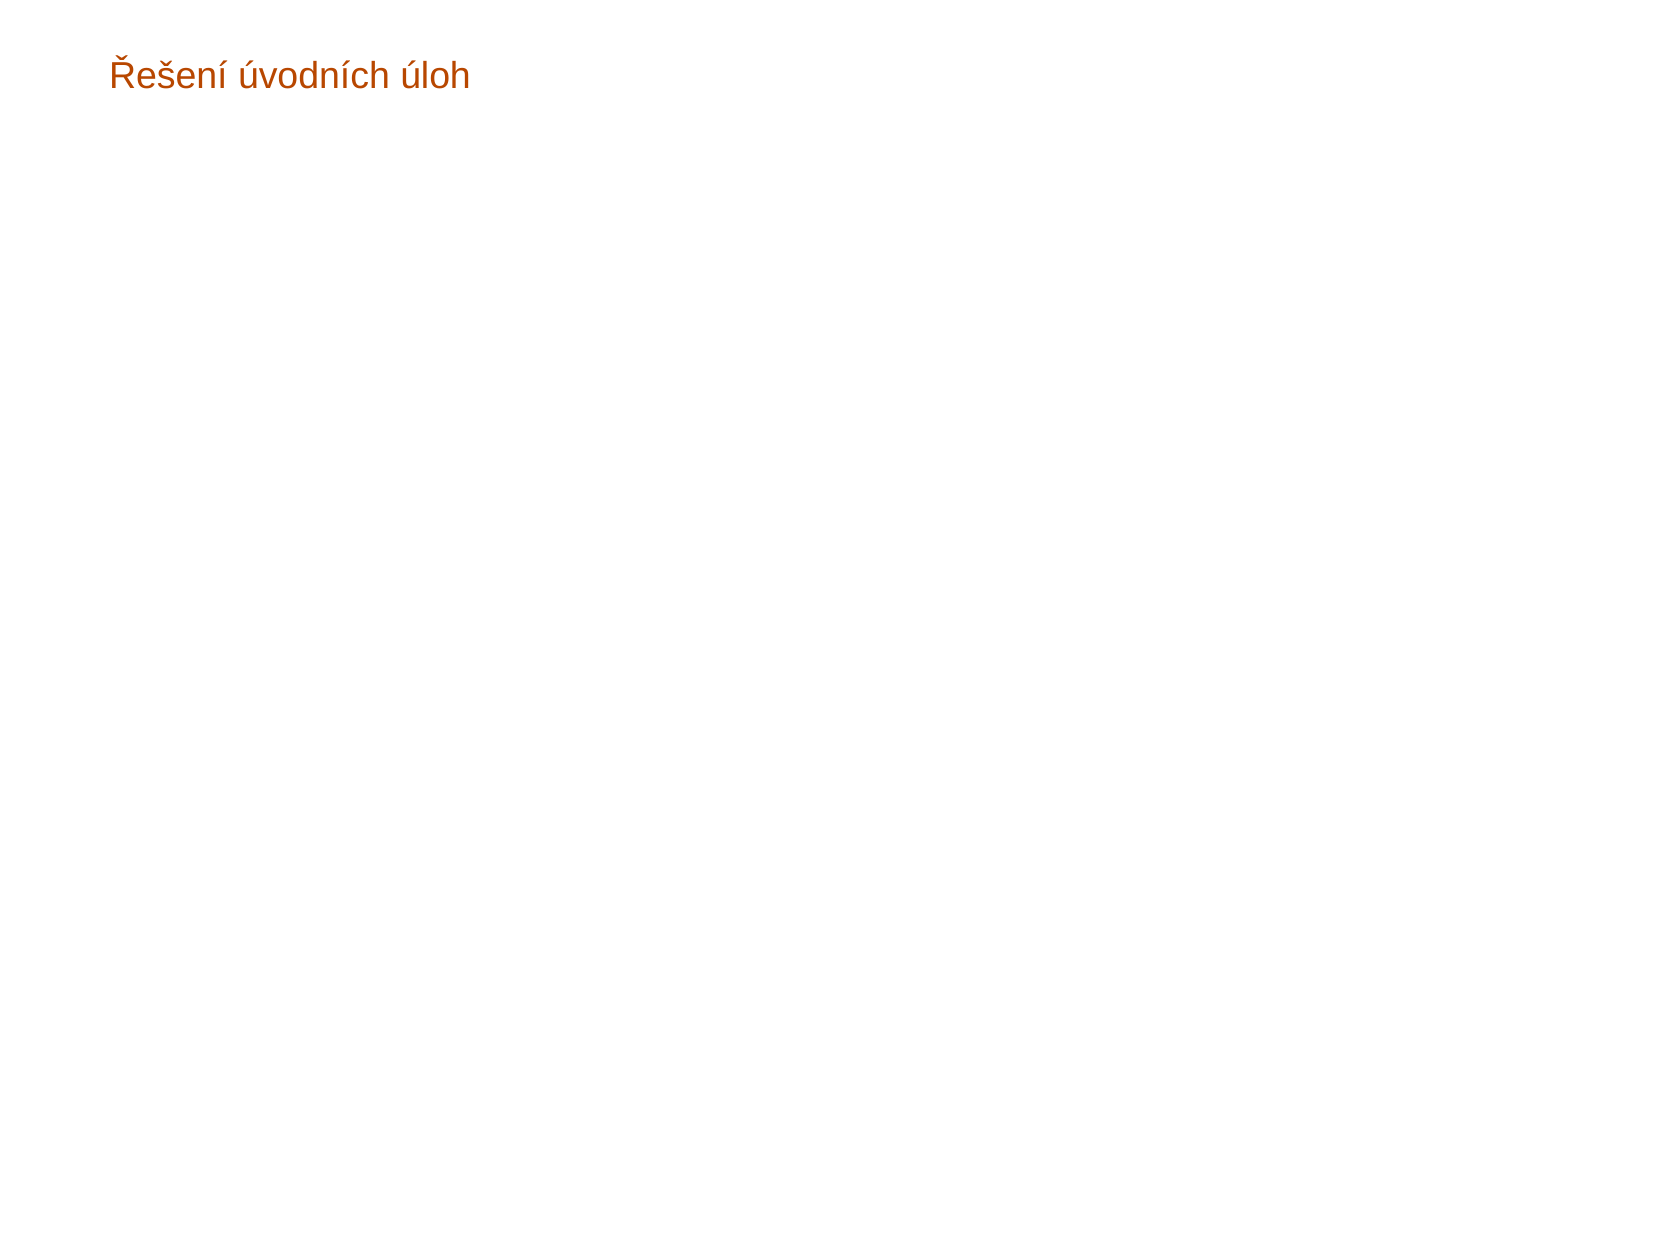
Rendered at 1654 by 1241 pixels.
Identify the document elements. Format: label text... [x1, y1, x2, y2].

text_box Řešení úvodních úloh [94, 47, 1004, 119]
